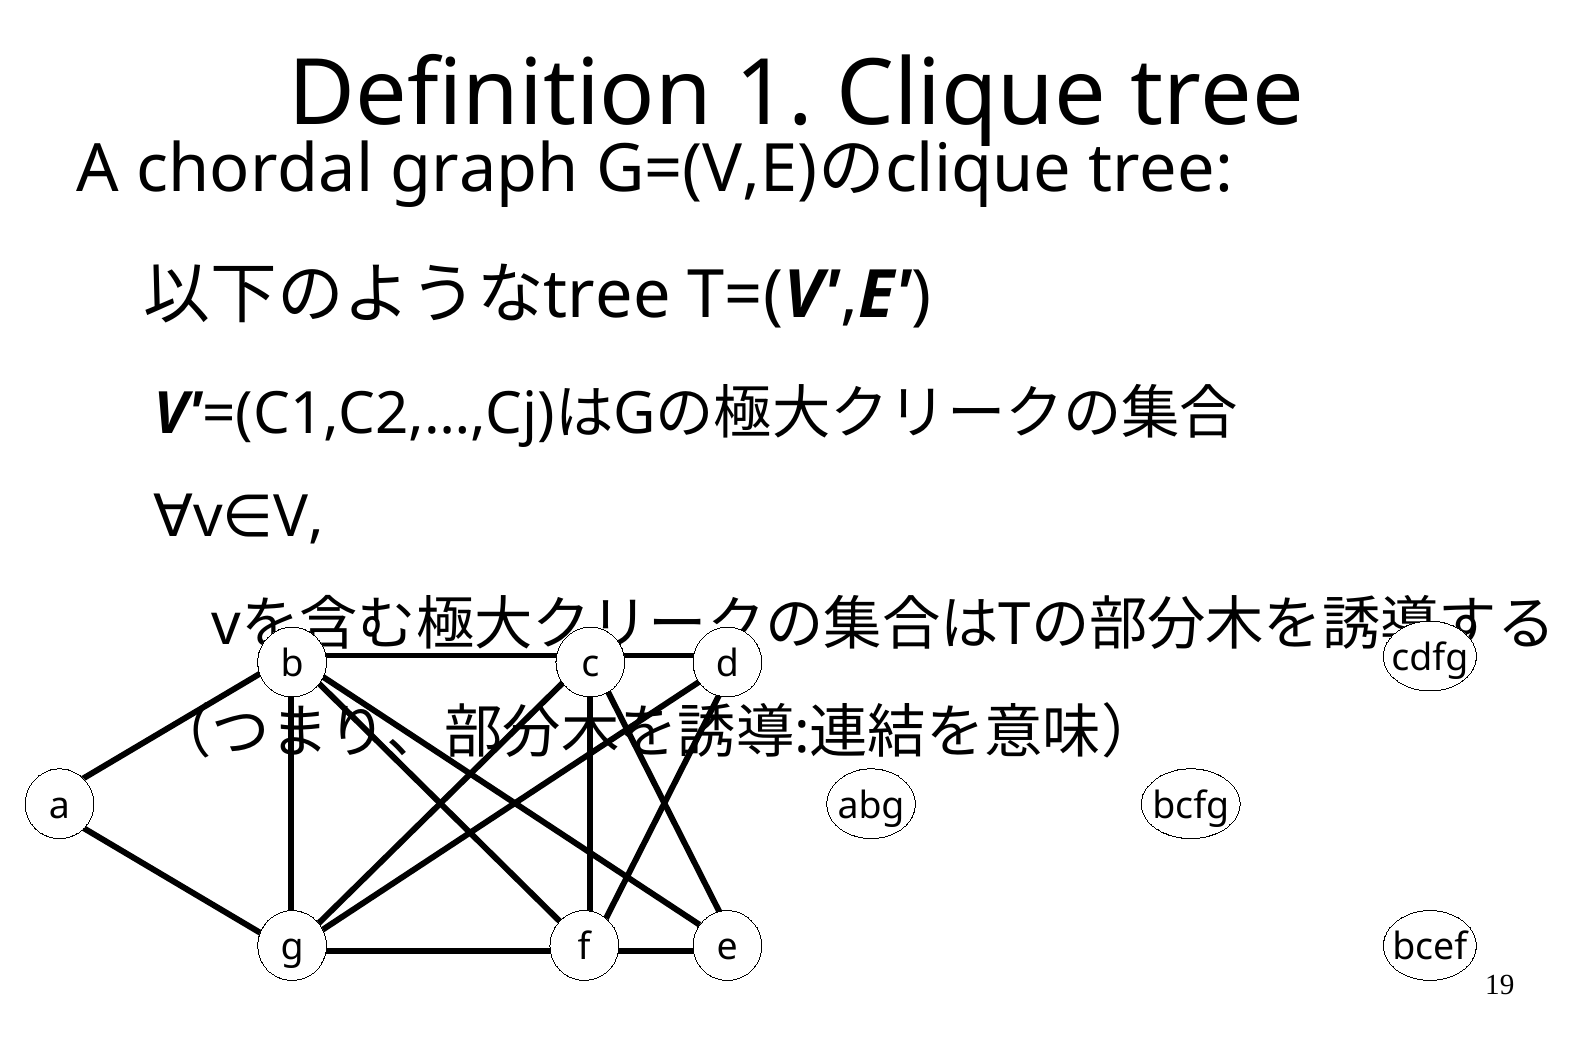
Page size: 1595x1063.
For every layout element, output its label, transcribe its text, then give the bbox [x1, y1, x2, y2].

text_box bcfg [1141, 768, 1241, 839]
text_box g [257, 910, 327, 981]
text_box cdfg [1383, 621, 1477, 691]
text_box c [555, 627, 625, 697]
text_box e [693, 910, 762, 981]
text_box bcef [1383, 910, 1477, 981]
text_box a [25, 768, 94, 839]
text_box abg [826, 768, 916, 839]
title Definition 1. Clique tree [79, 0, 1515, 178]
text_box d [693, 627, 762, 697]
text_box f [549, 910, 619, 981]
text_box b [257, 627, 327, 697]
list A chordal graph G=(V,E)のclique tree: 以下のようなtree T=(V',E') V'=(C1,C2,…,Cj)はGの極大クリークの集合 ∀v∈V, vを含む極大クリークの集合はTの部分木を誘導する （つまり、部分木を誘導:連結を意味） [59, 113, 1565, 638]
